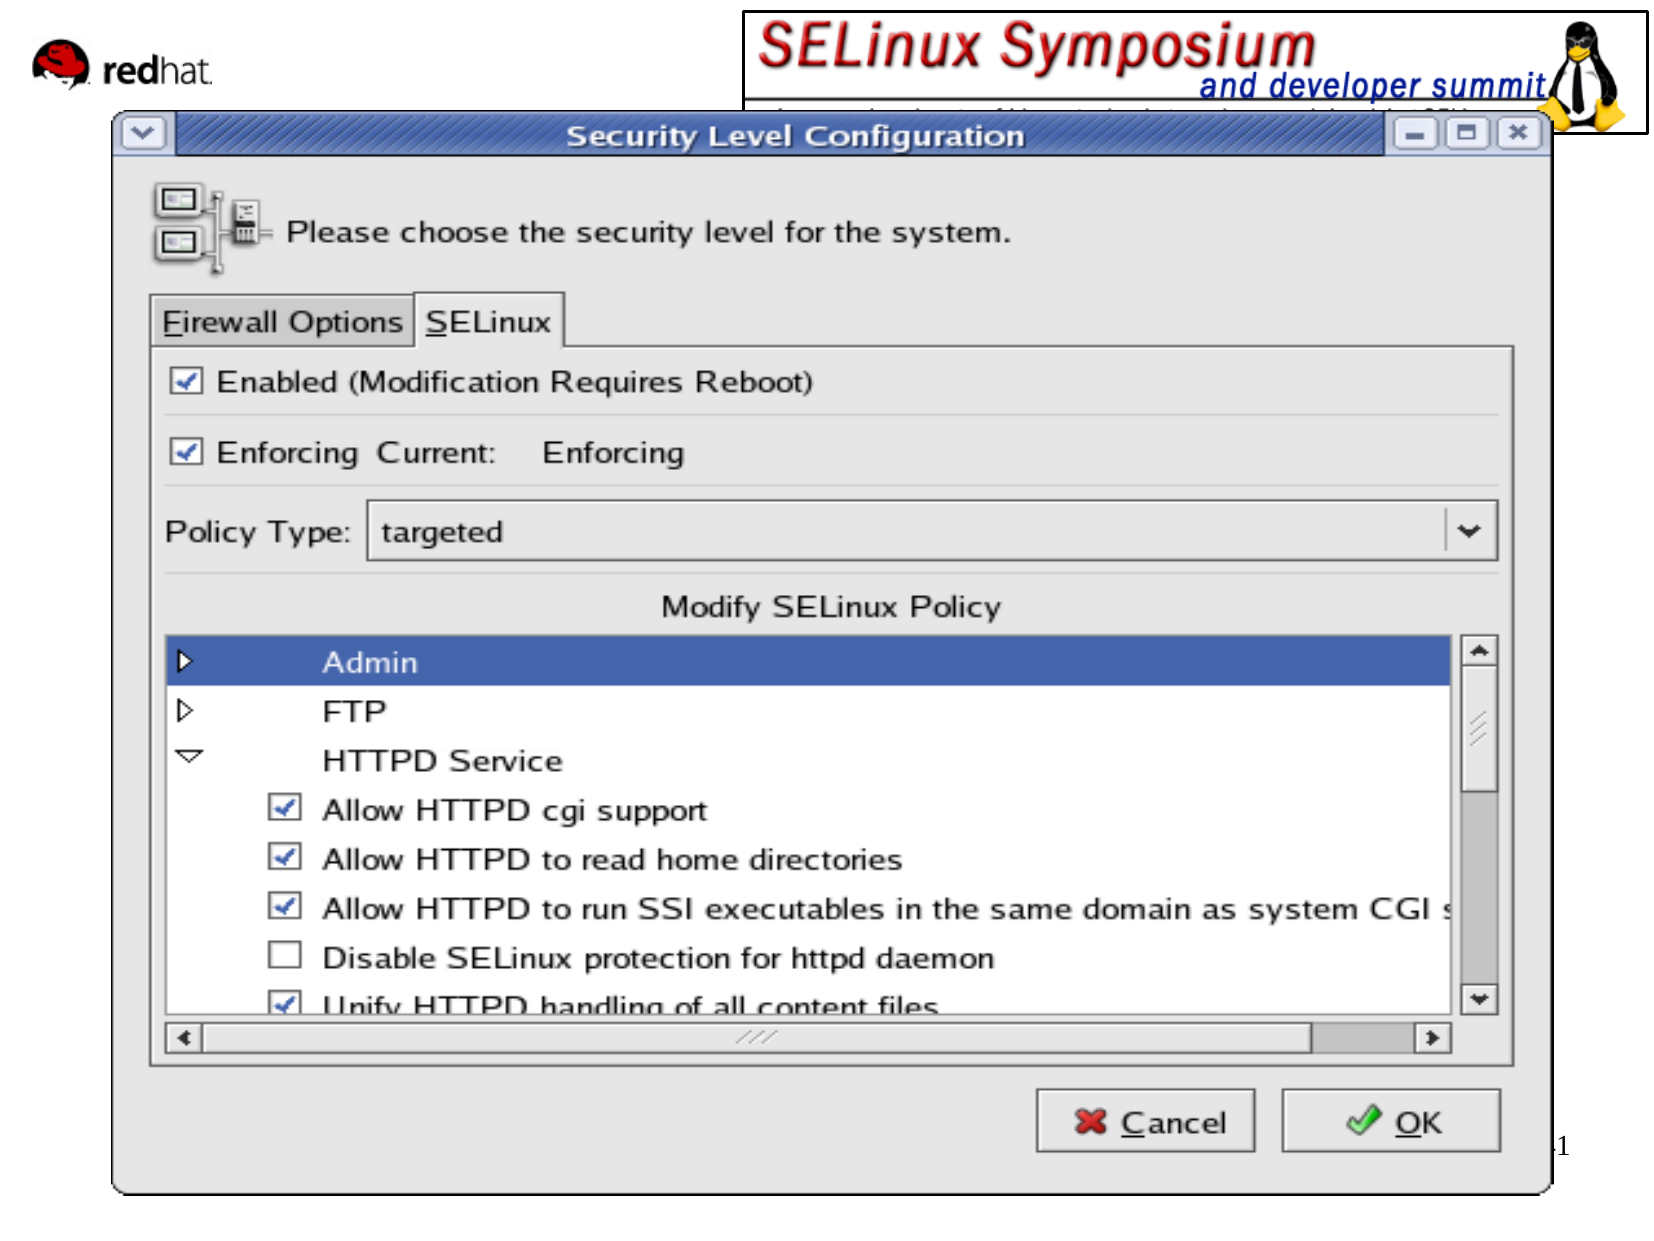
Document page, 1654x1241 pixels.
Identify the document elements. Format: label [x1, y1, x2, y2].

picture [111, 13, 1646, 1196]
picture [31, 37, 212, 98]
